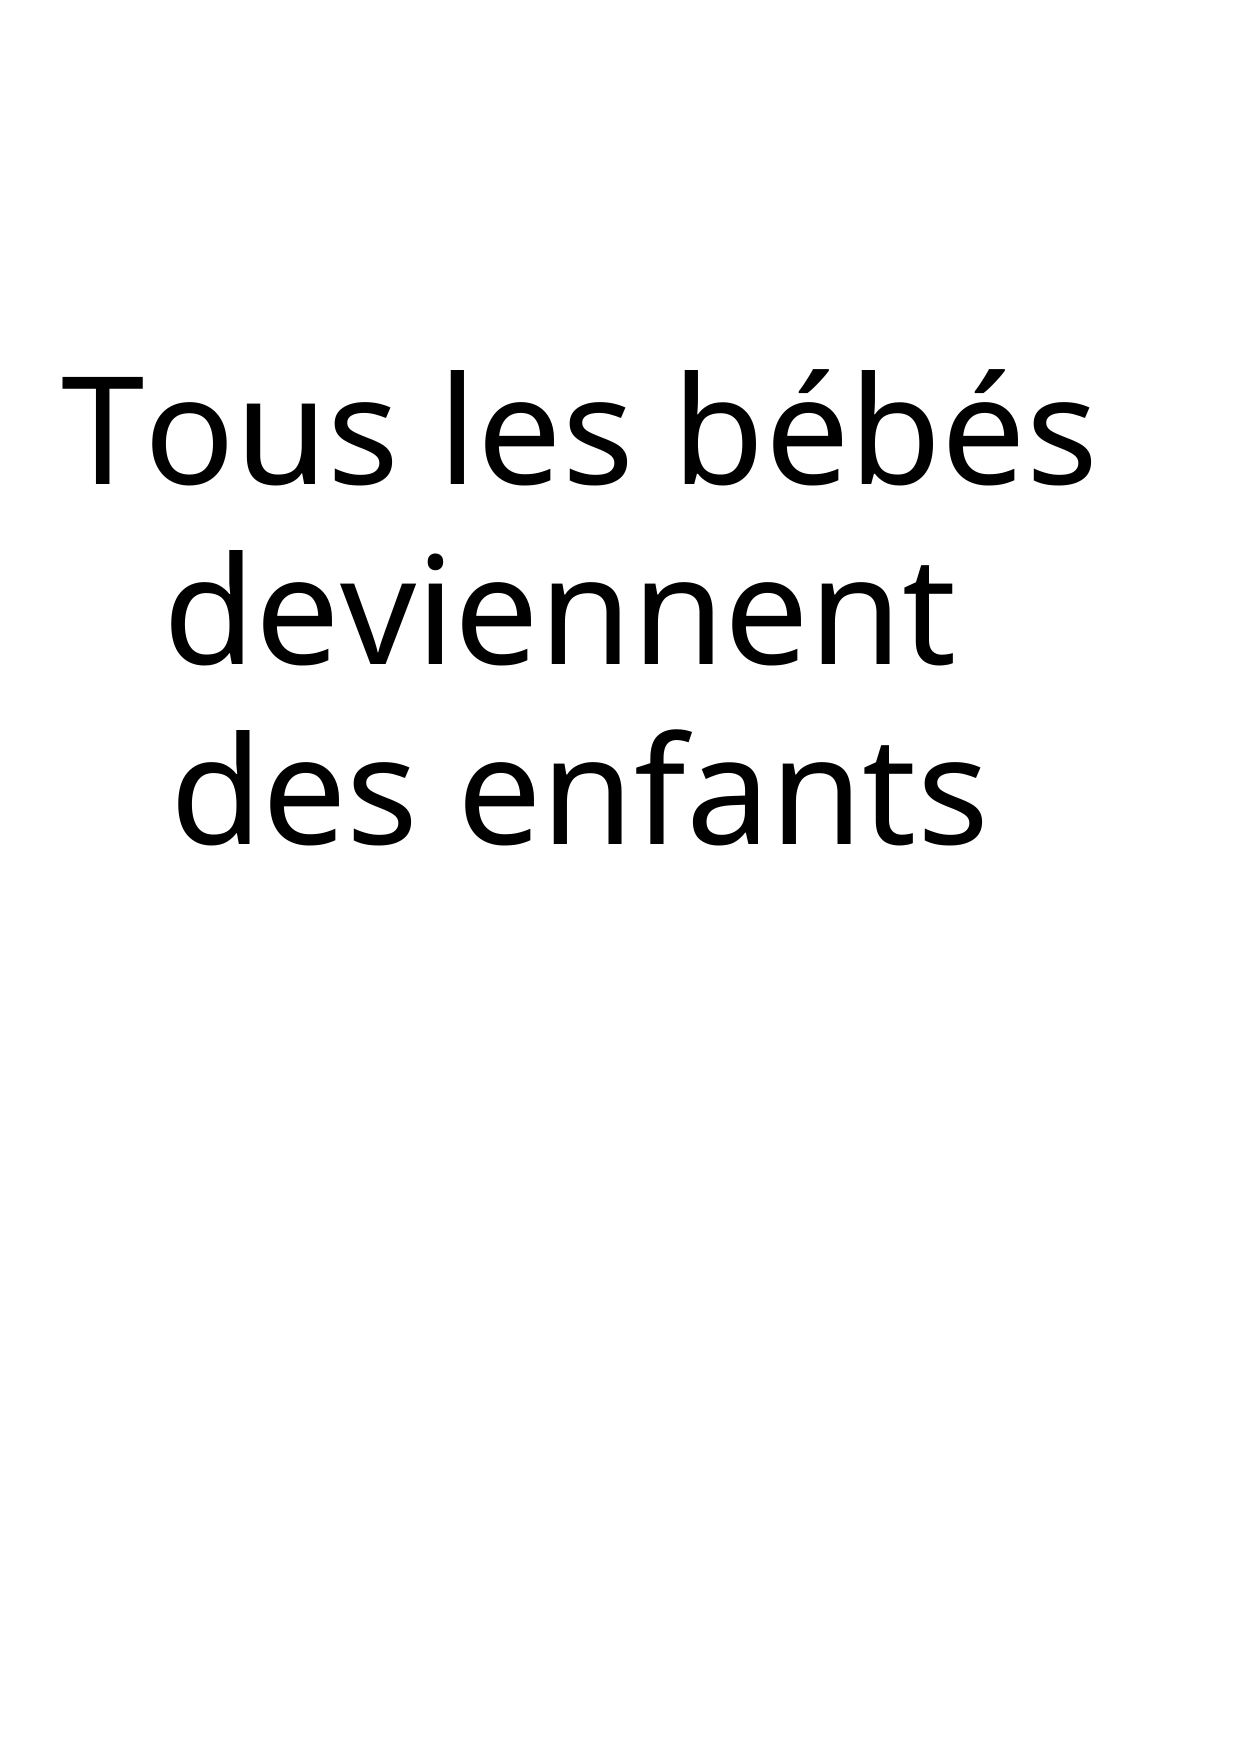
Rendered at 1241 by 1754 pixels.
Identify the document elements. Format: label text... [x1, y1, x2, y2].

text_box Tous les bébés deviennent des enfants [32, 328, 1127, 1179]
